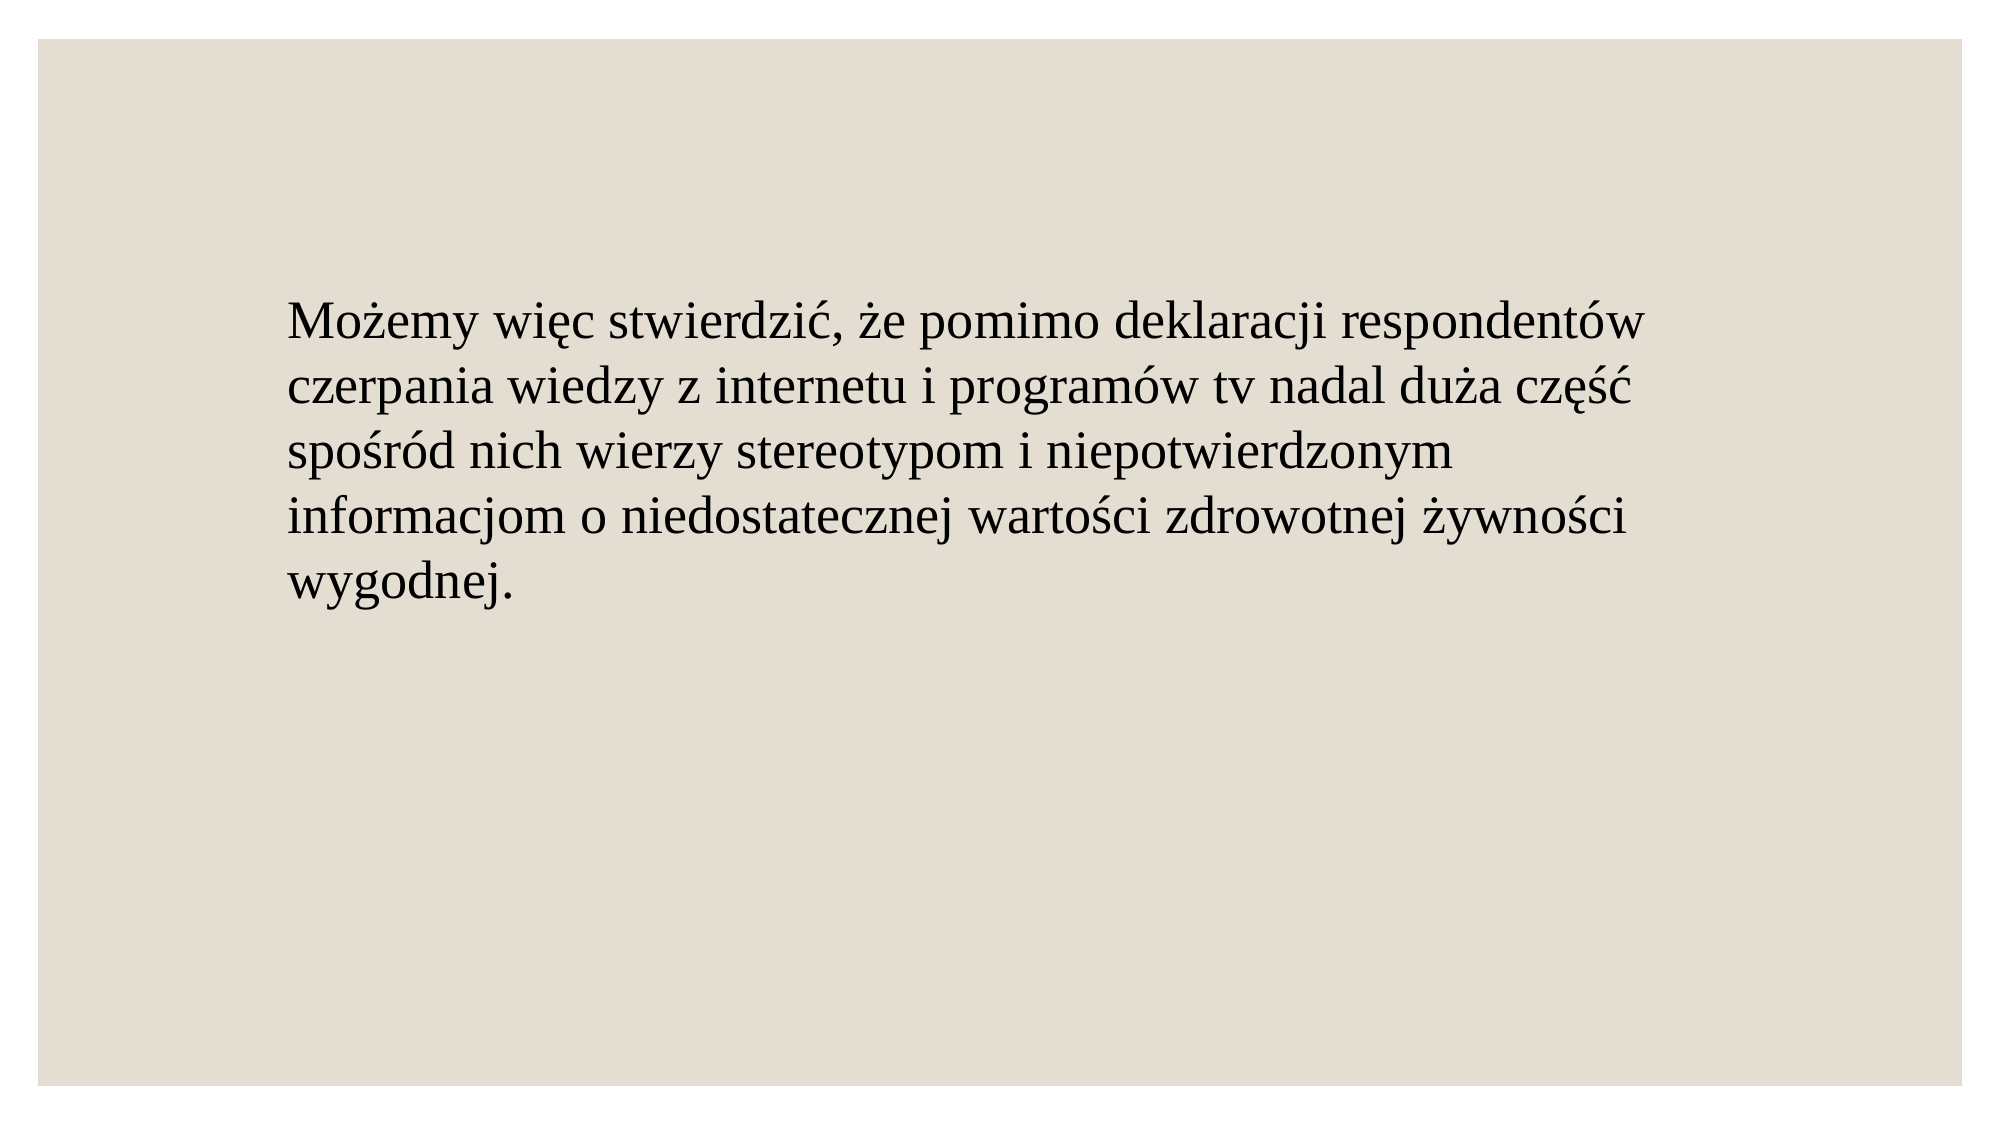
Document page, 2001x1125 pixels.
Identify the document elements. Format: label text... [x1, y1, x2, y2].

text_box Możemy więc stwierdzić, że pomimo deklaracji respondentów czerpania wiedzy z internetu i programów tv nadal duża część spośród nich wierzy stereotypom i niepotwierdzonym informacjom o niedostatecznej wartości zdrowotnej żywności wygodnej. [272, 276, 1728, 621]
